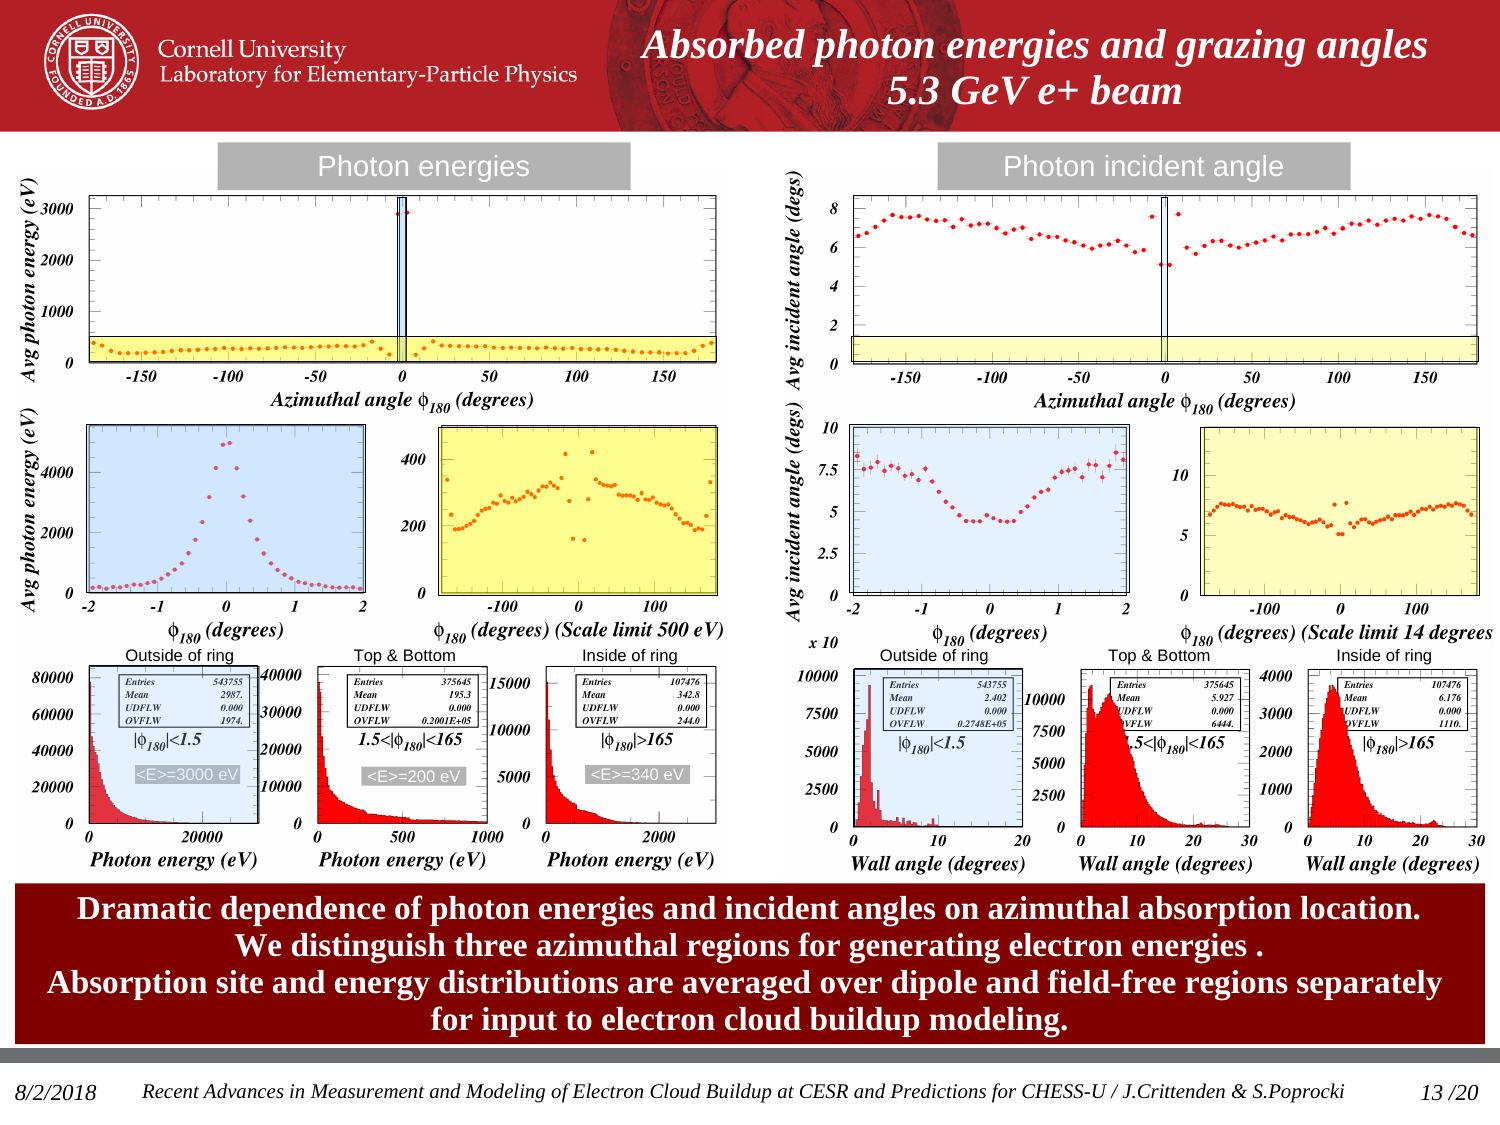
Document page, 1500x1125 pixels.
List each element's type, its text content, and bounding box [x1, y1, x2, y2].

text_box Outside of ring [829, 626, 1040, 685]
text_box <E>=340 eV [585, 765, 691, 784]
text_box Outside of ring [75, 626, 286, 685]
text_box Photon incident angle [937, 142, 1351, 191]
text_box Dramatic dependence of photon energies and incident angles on azimuthal absorption location. We distinguish three azimuthal regions for generating electron energies . Absorption site and energy distributions are averaged over dipole and field-free regions separately for input to electron cloud buildup modeling. [15, 883, 1486, 1045]
text_box [851, 197, 1479, 362]
text_box Photon energies [217, 142, 631, 191]
text_box [89, 685, 258, 824]
title Absorbed photon energies and grazing angles 5.3 GeV e+ beam [570, 0, 1500, 136]
text_box [438, 427, 718, 596]
text_box <E>=200 eV [361, 766, 467, 786]
picture [780, 167, 1493, 880]
picture [15, 167, 728, 880]
text_box Top & Bottom [300, 626, 511, 685]
text_box [86, 424, 366, 593]
text_box [89, 197, 717, 362]
text_box [849, 424, 1130, 593]
text_box Inside of ring [1279, 626, 1490, 685]
text_box [1200, 427, 1480, 596]
picture [0, 0, 570, 132]
text_box Top & Bottom [1054, 626, 1265, 685]
text_box Inside of ring [525, 626, 736, 685]
text_box [854, 685, 1023, 827]
